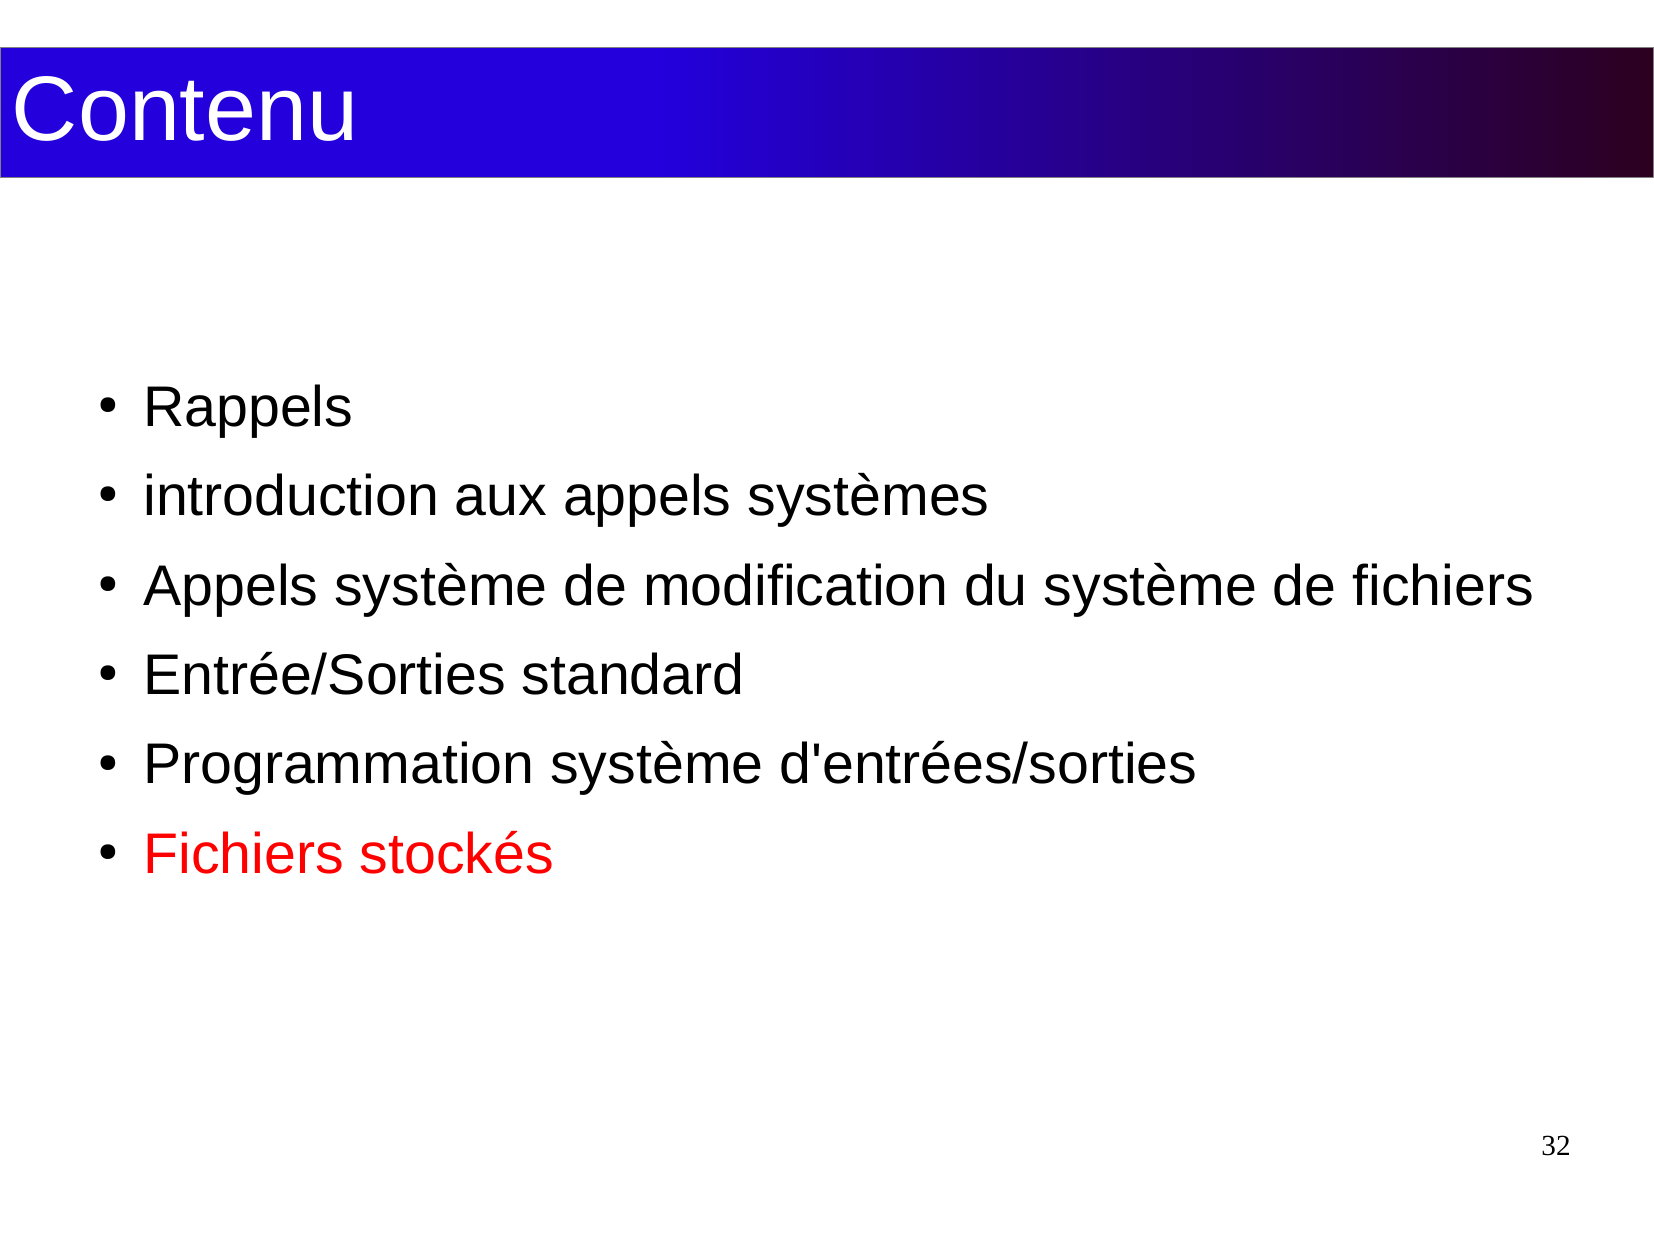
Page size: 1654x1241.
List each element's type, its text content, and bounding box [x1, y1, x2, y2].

title Contenu [11, 5, 1642, 213]
list Rappels introduction aux appels systèmes Appels système de modification du système de fichiers Entrée/Sorties standard Programmation système d'entrées/sorties Fichiers stockés [82, 195, 1538, 916]
